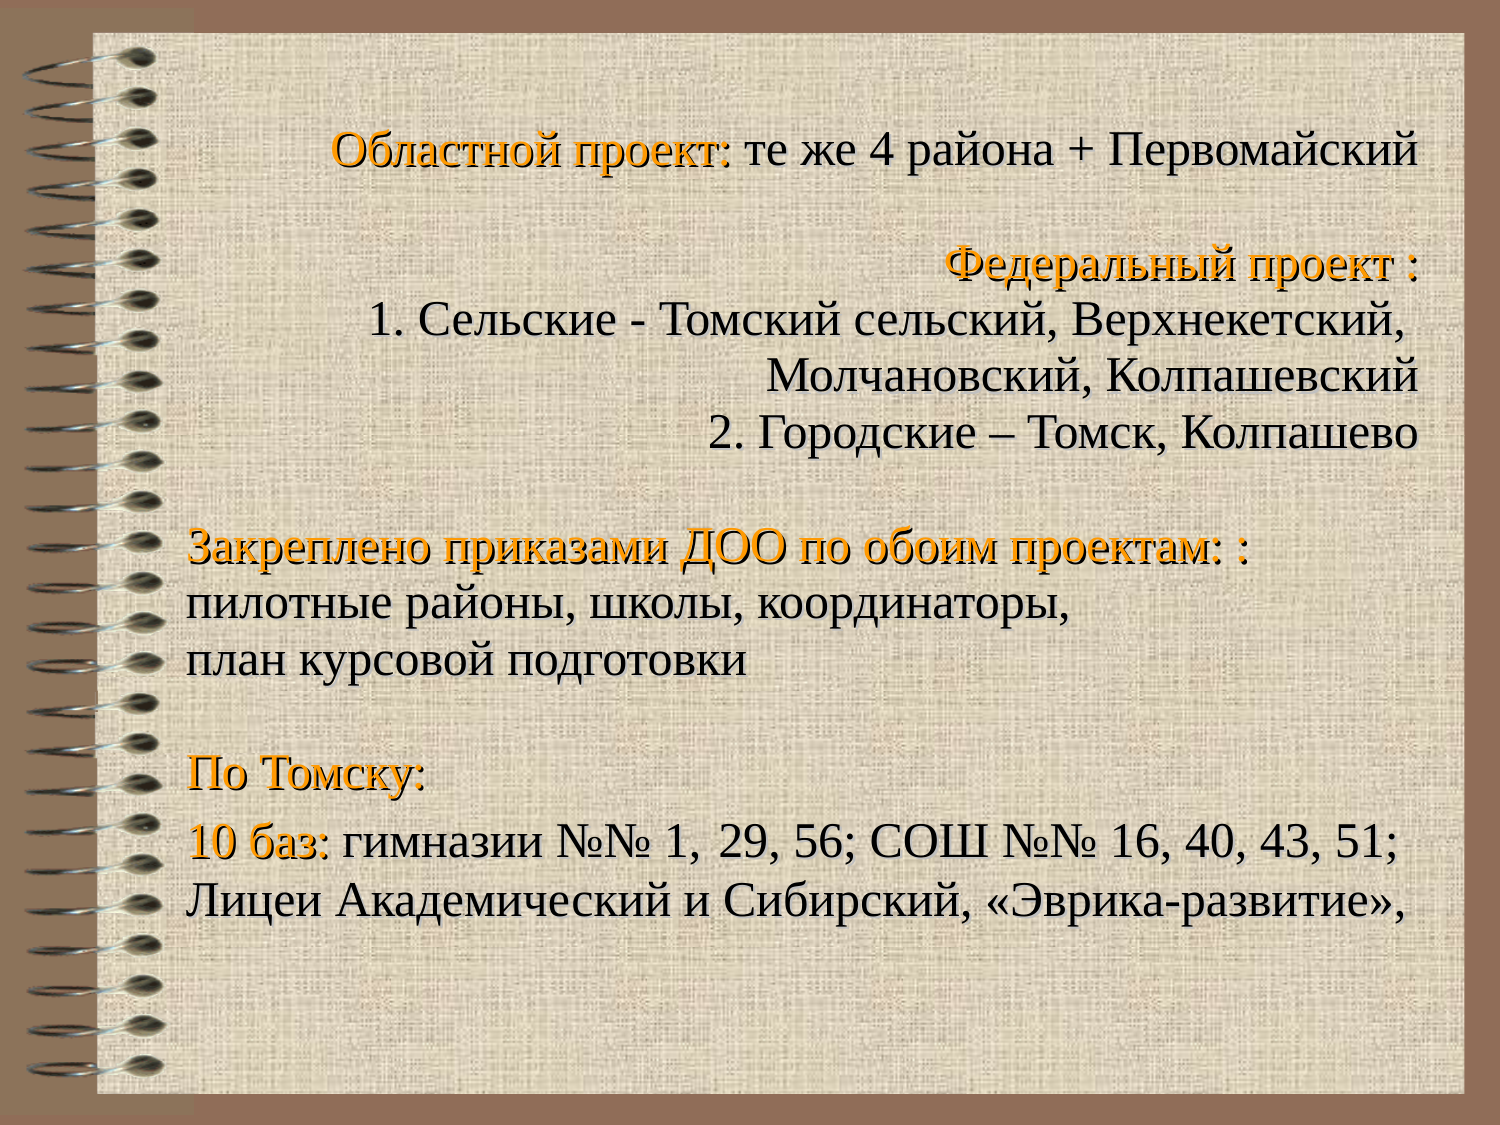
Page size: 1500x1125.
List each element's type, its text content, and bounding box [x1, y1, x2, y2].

subtitle Областной проект: те же 4 района + Первомайский Федеральный проект : 1. Сельские - Томский сельский, Верхнекетский, Молчановский, Колпашевский 2. Городские – Томск, Колпашево Закреплено приказами ДОО по обоим проектам: : пилотные районы, школы, координаторы, план курсовой подготовки По Томску: 10 баз: гимназии №№ 1, 29, 56; СОШ №№ 16, 40, 43, 51; Лицеи Академический и Сибирский, «Эврика-развитие», [171, 54, 1434, 1059]
picture [0, 8, 1465, 1115]
